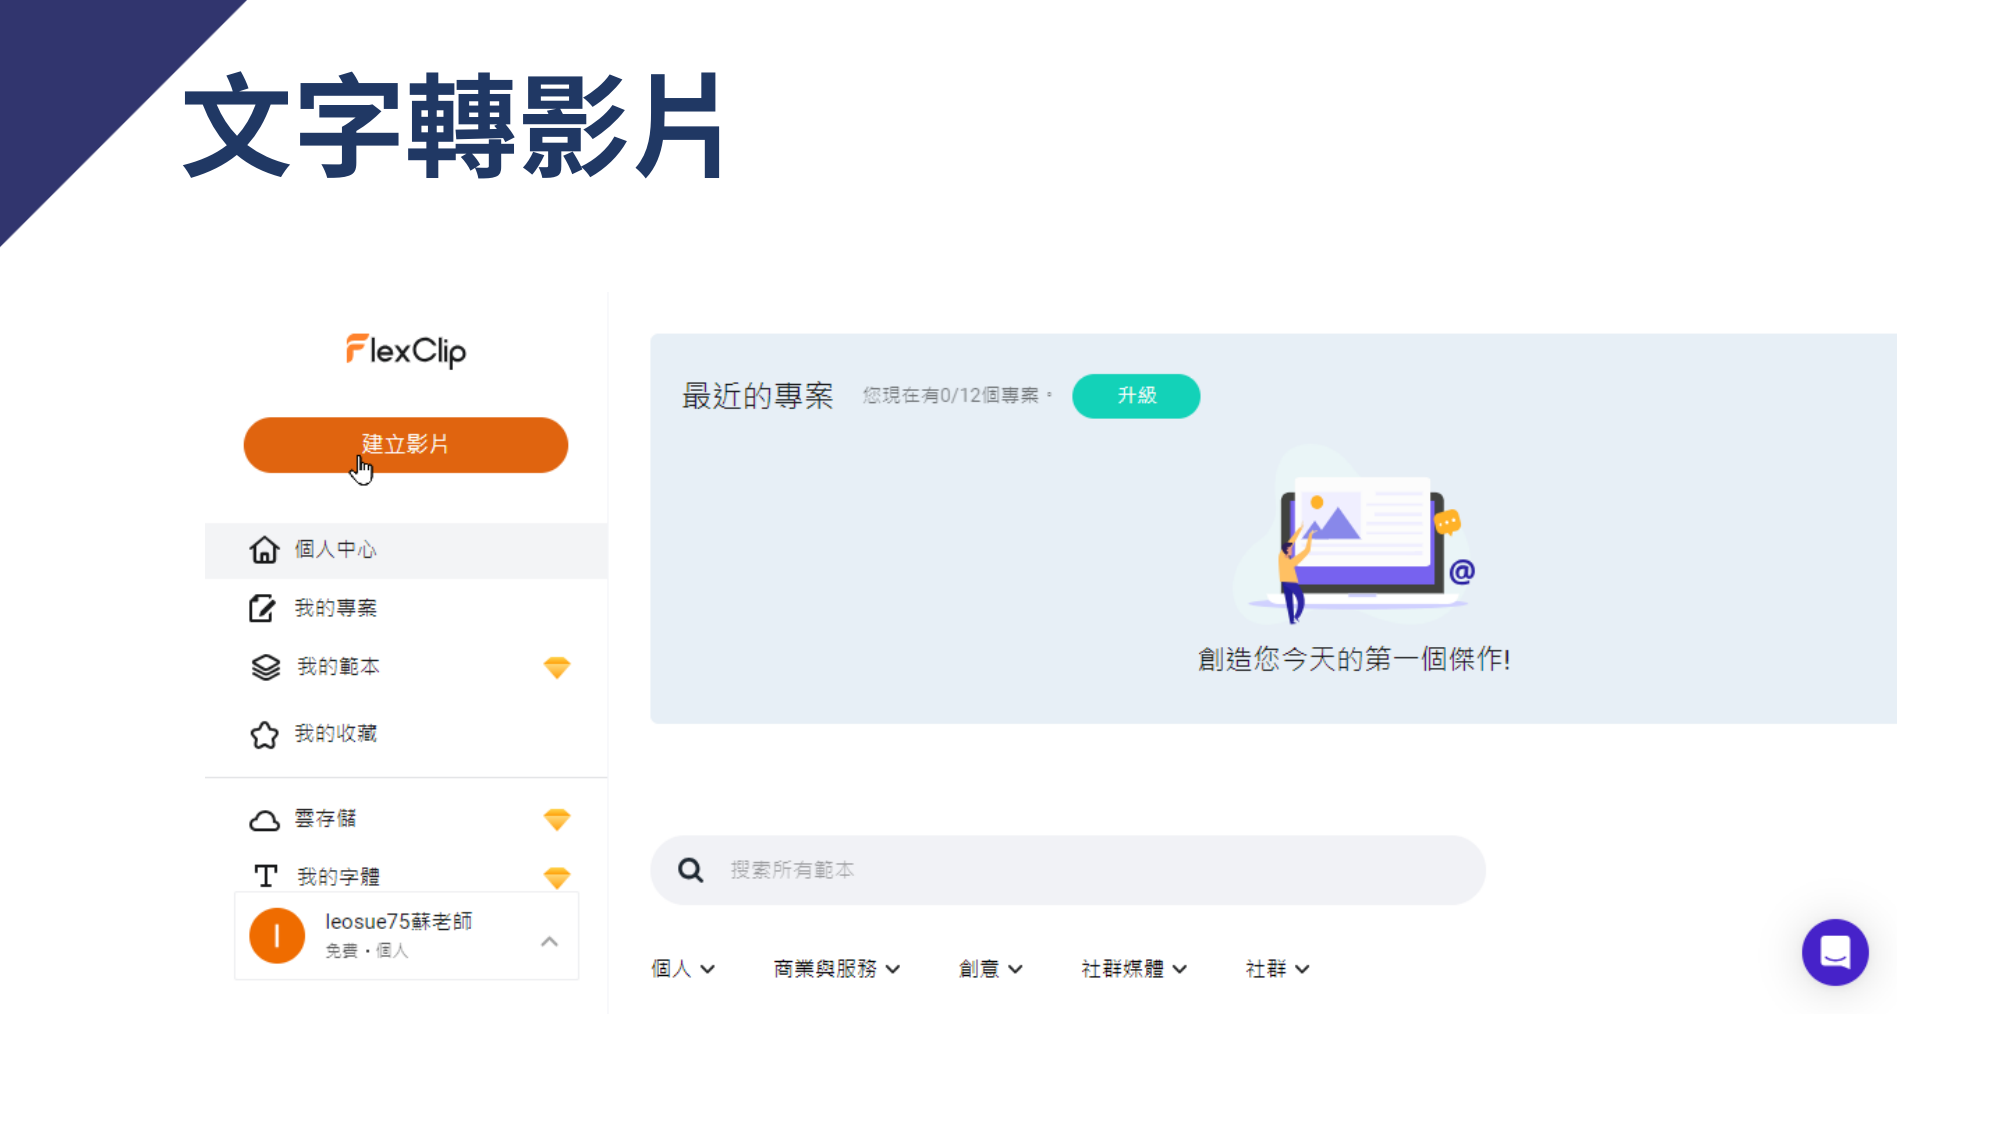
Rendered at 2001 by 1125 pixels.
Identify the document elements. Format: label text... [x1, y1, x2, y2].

picture [0, 0, 2001, 1125]
title 文字轉影片 [165, 34, 1938, 231]
